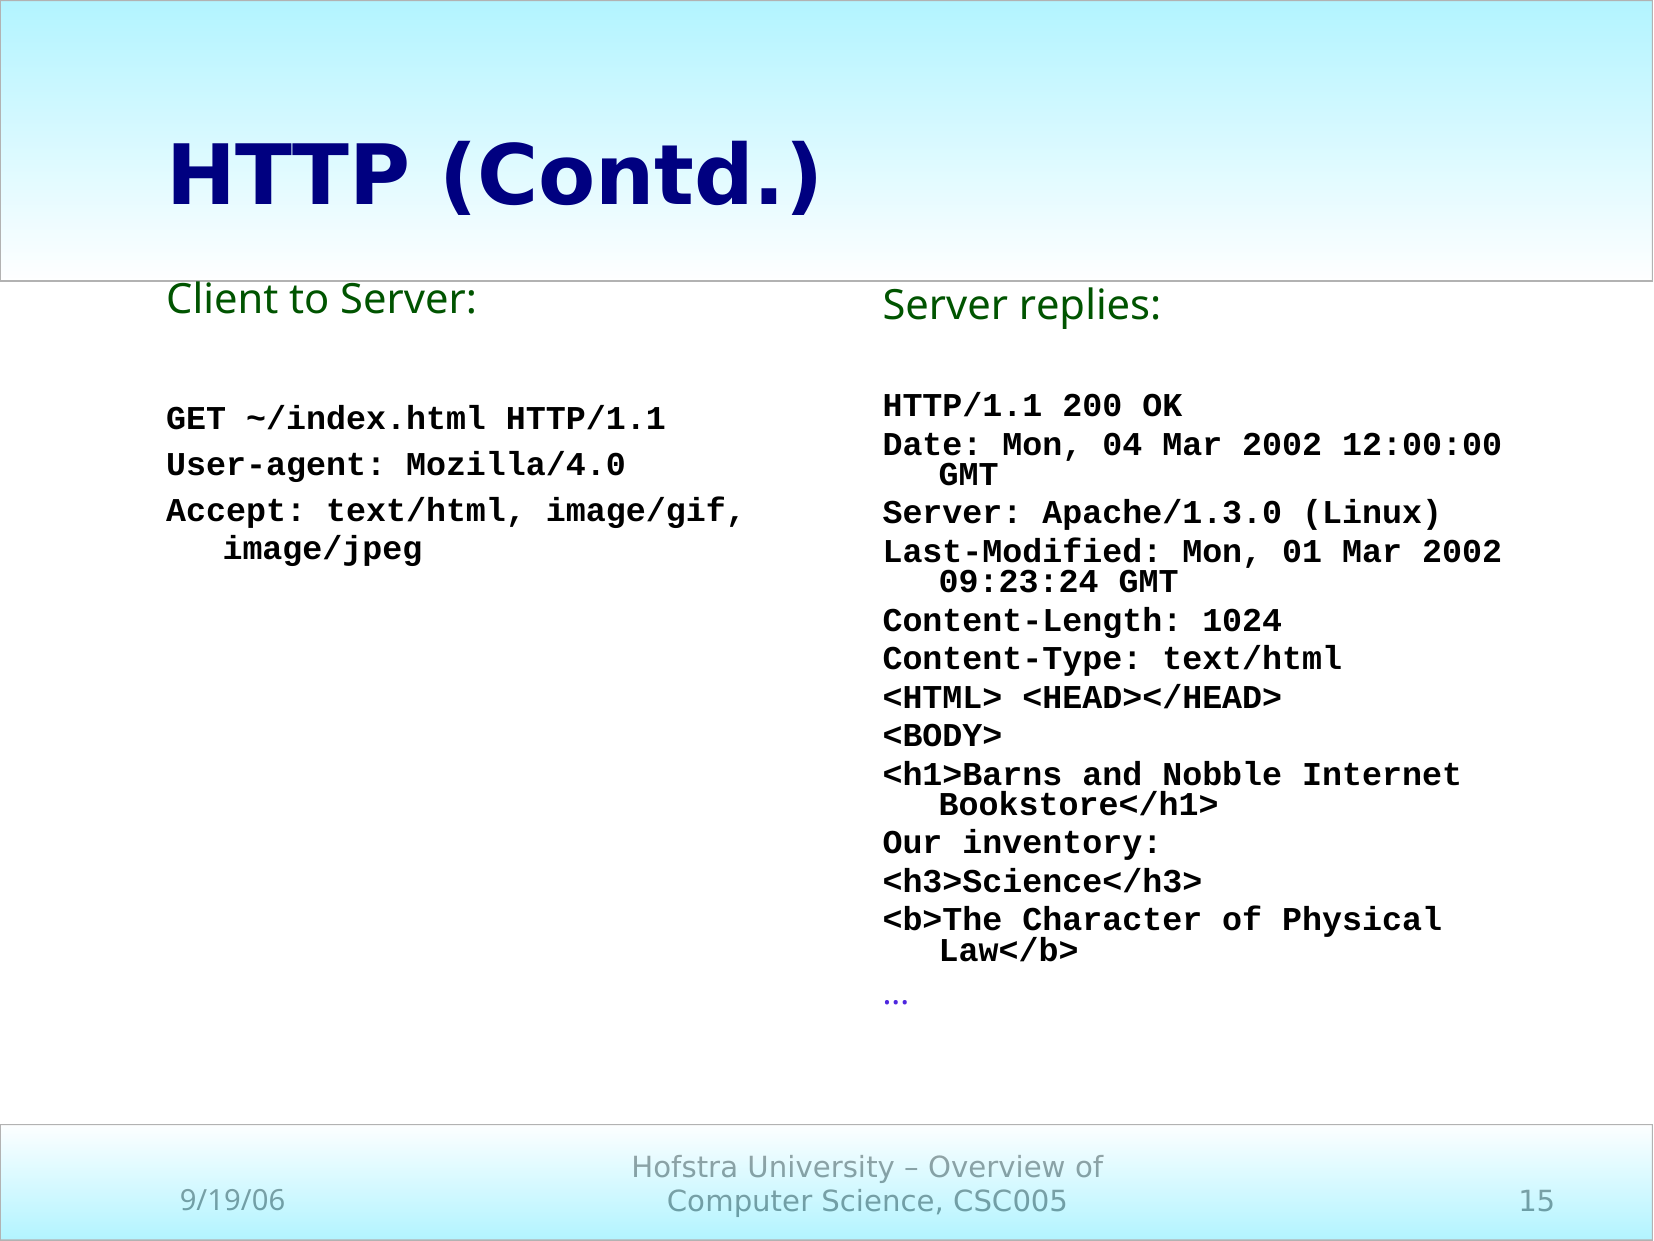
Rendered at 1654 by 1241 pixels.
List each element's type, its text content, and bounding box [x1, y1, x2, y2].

list Client to Server: GET ~/index.html HTTP/1.1 User-agent: Mozilla/4.0 Accept: text/html, image/gif, image/jpeg [151, 261, 841, 1096]
list Server replies: HTTP/1.1 200 OK Date: Mon, 04 Mar 2002 12:00:00 GMT Server: Apache/1.3.0 (Linux) Last-Modified: Mon, 01 Mar 2002 09:23:24 GMT Content-Length: 1024 Content-Type: text/html <HTML> <HEAD></HEAD> <BODY> <h1>Barns and Nobble Internet Bookstore</h1> Our inventory: <h3>Science</h3> <b>The Character of Physical Law</b> ... [867, 275, 1557, 1172]
title HTTP (Contd.) [151, 75, 1557, 276]
